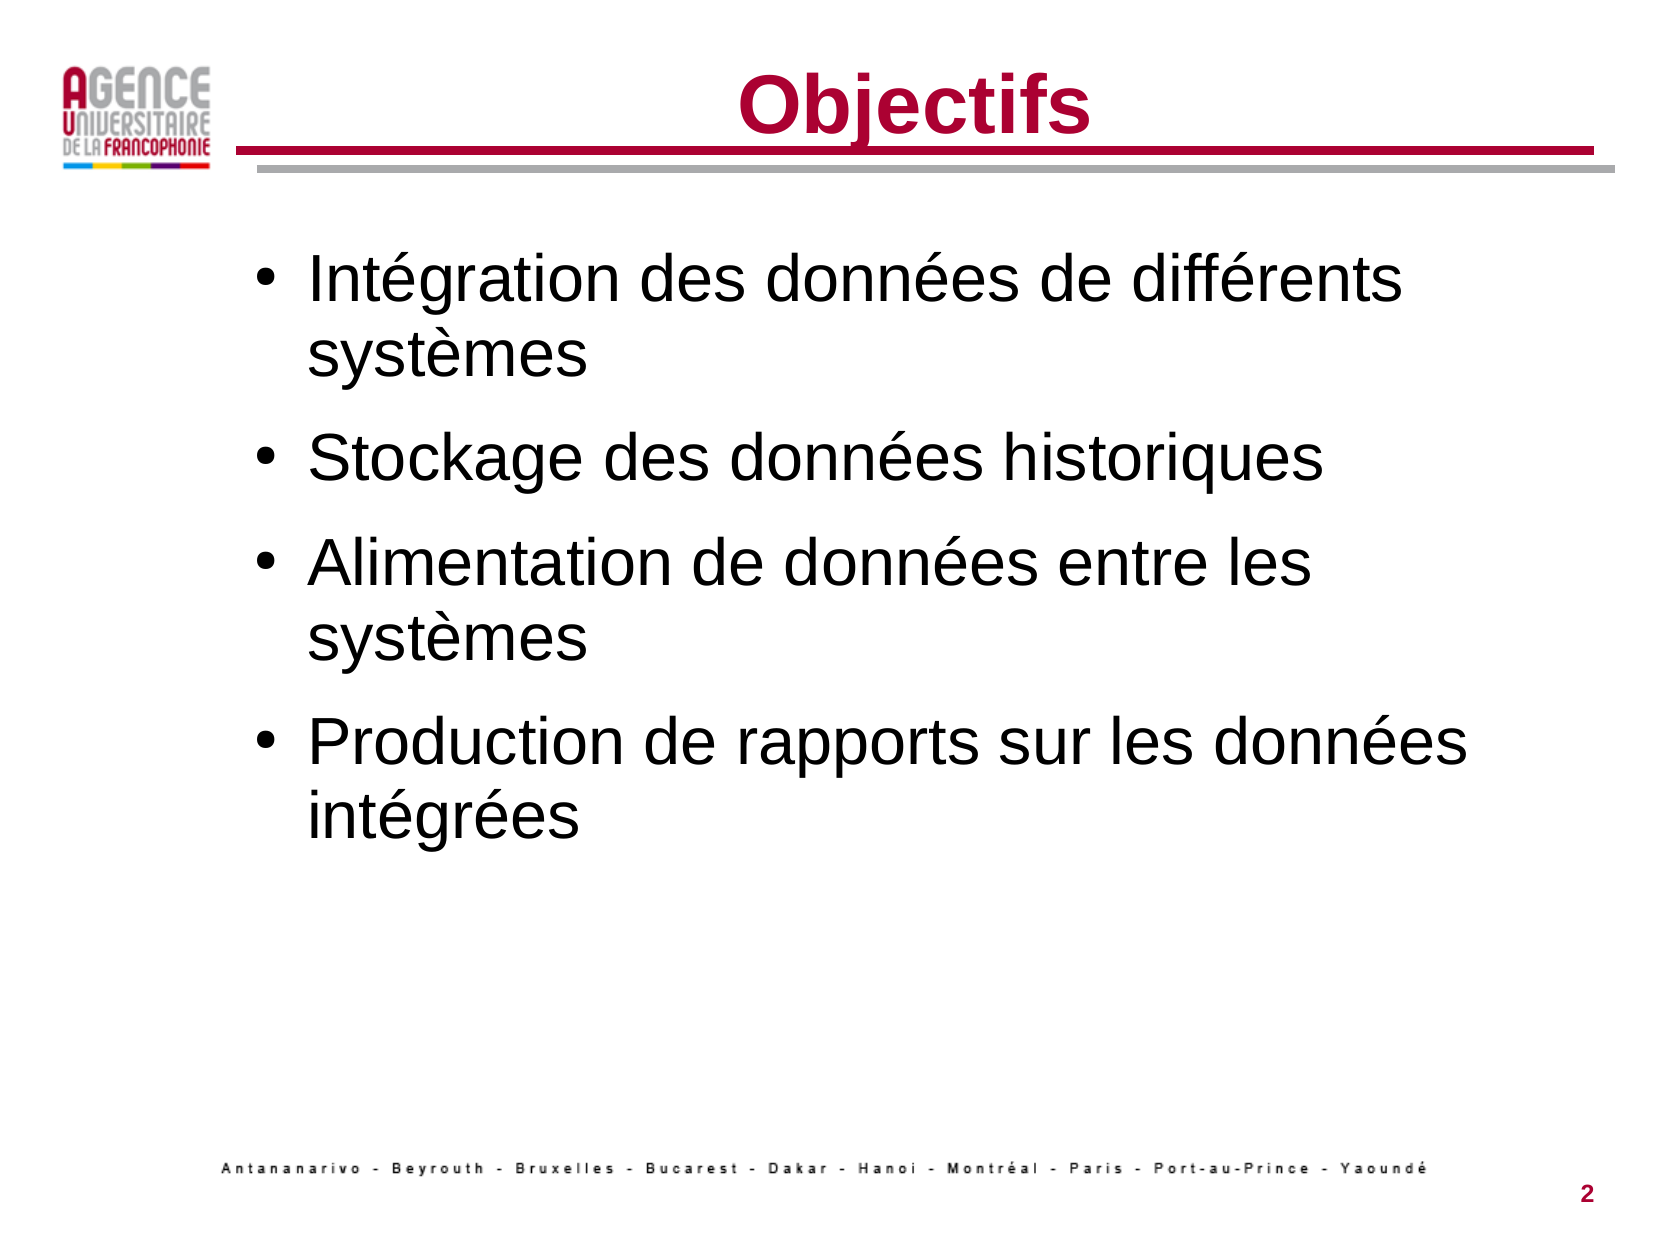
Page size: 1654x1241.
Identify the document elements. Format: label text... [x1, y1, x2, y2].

title Objectifs [236, 58, 1595, 152]
picture [29, 29, 1625, 1241]
list Intégration des données de différents systèmes Stockage des données historiques Alimentation de données entre les systèmes Production de rapports sur les données intégrées [236, 241, 1595, 1135]
